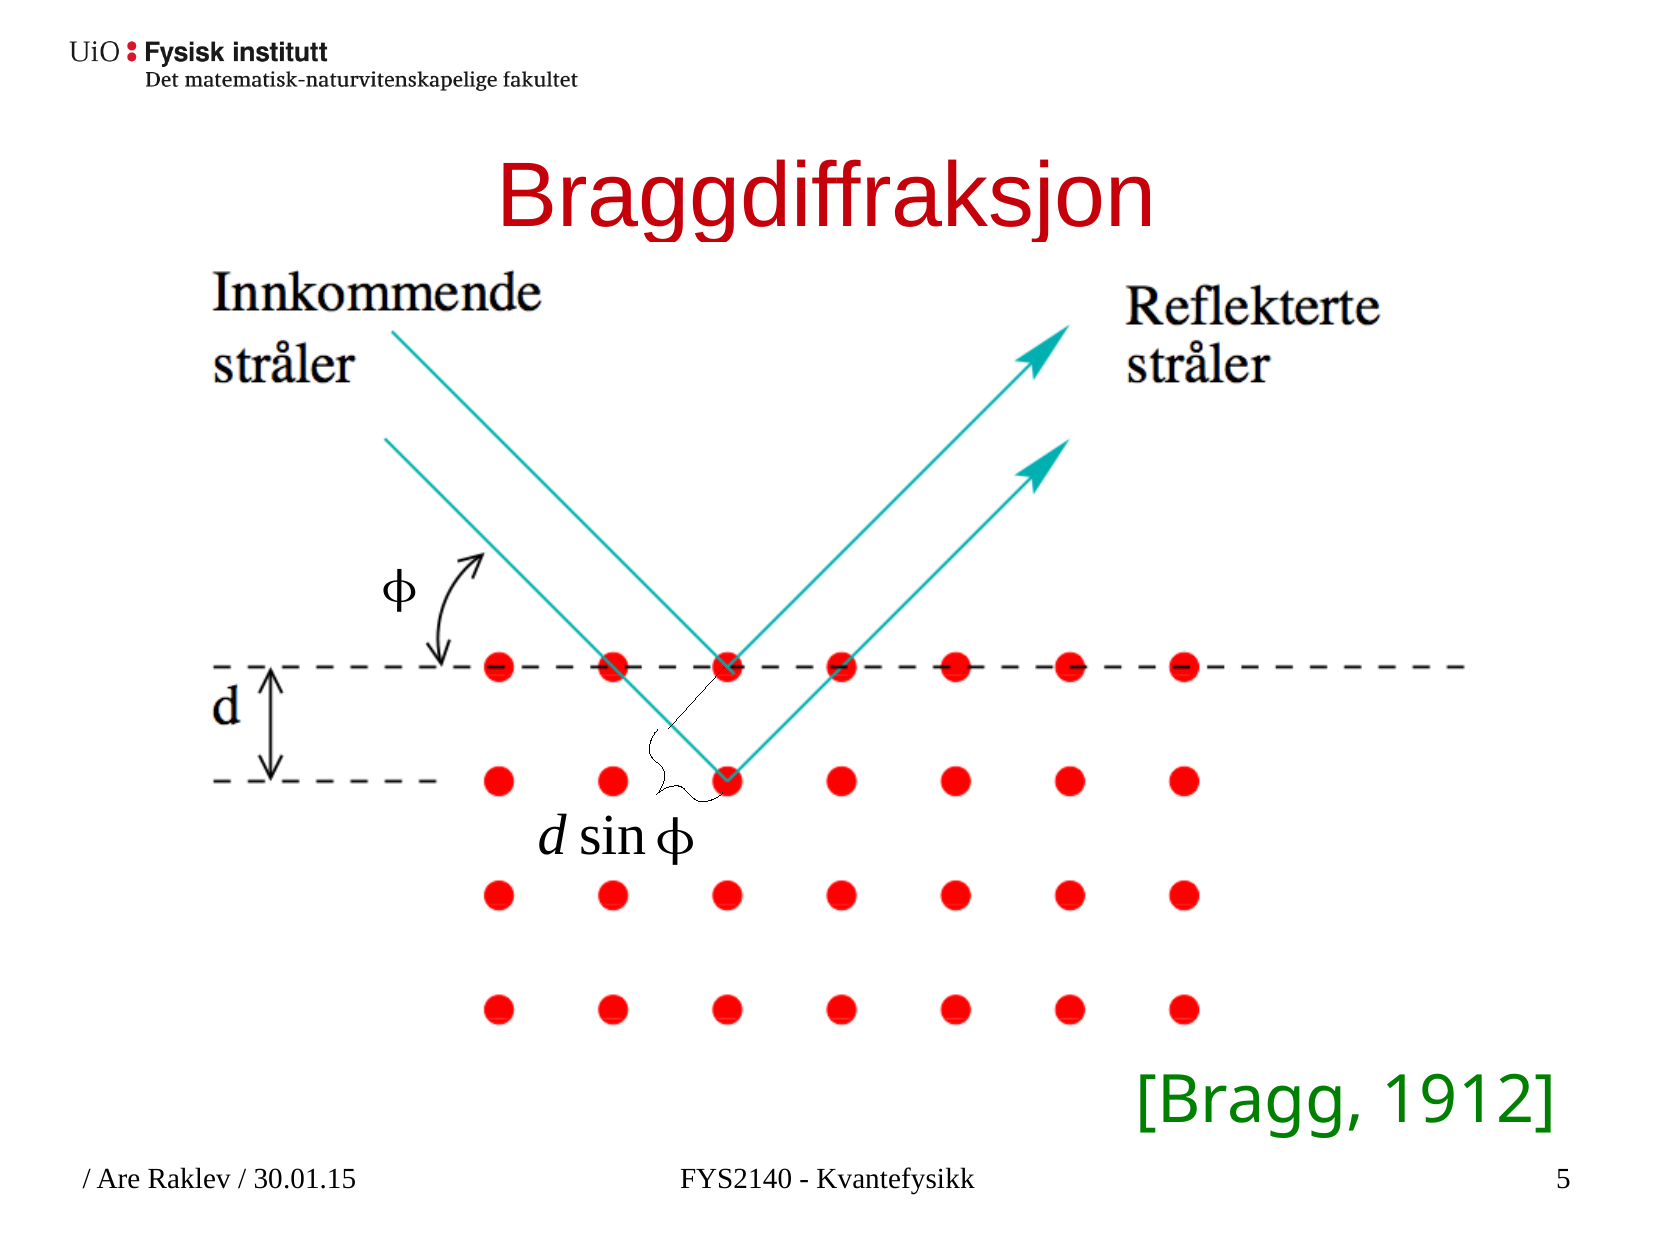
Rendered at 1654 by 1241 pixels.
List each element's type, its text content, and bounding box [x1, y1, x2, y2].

chart [374, 554, 424, 619]
chart [529, 800, 703, 873]
picture [68, 37, 581, 93]
title Braggdiffraksjon [82, 90, 1571, 298]
text_box [Bragg, 1912] [1097, 1043, 1551, 1133]
text_box [357, 551, 430, 625]
picture [186, 242, 1501, 1101]
